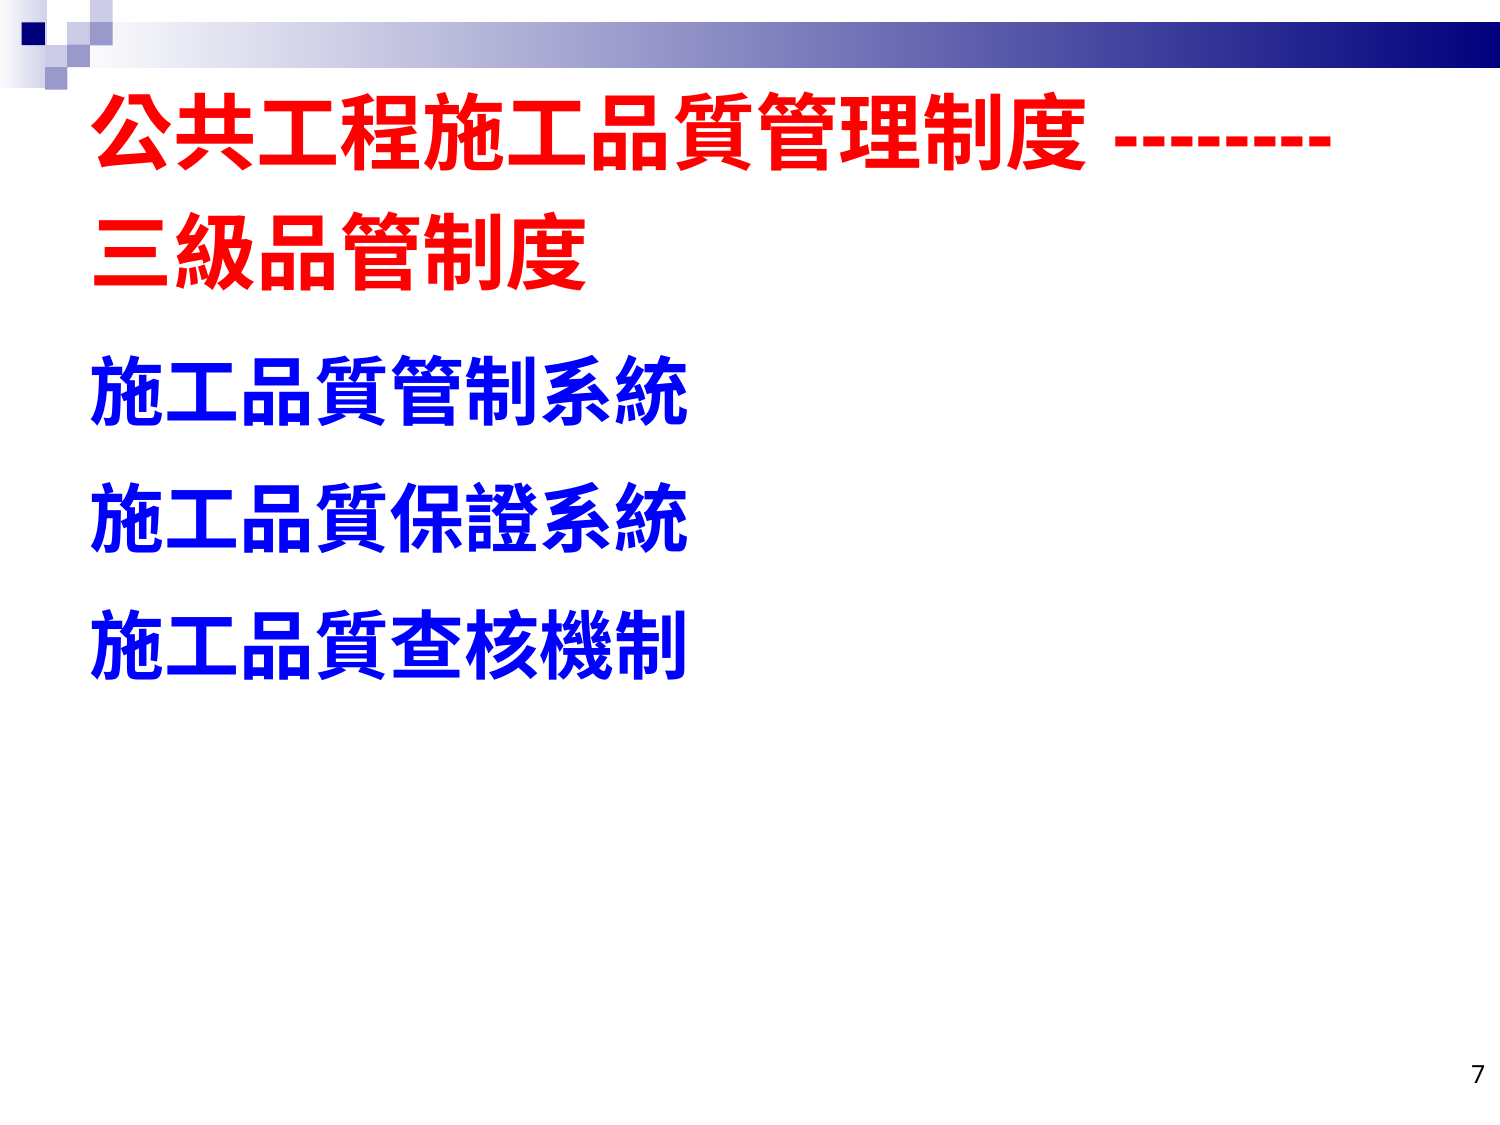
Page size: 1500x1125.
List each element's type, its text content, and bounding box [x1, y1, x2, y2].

text_box <number> [1149, 1025, 1500, 1101]
list 施工品質管制系統 施工品質保證系統 施工品質查核機制 [74, 324, 1426, 964]
title 公共工程施工品質管理制度-------- 三級品管制度 [74, 75, 1426, 300]
